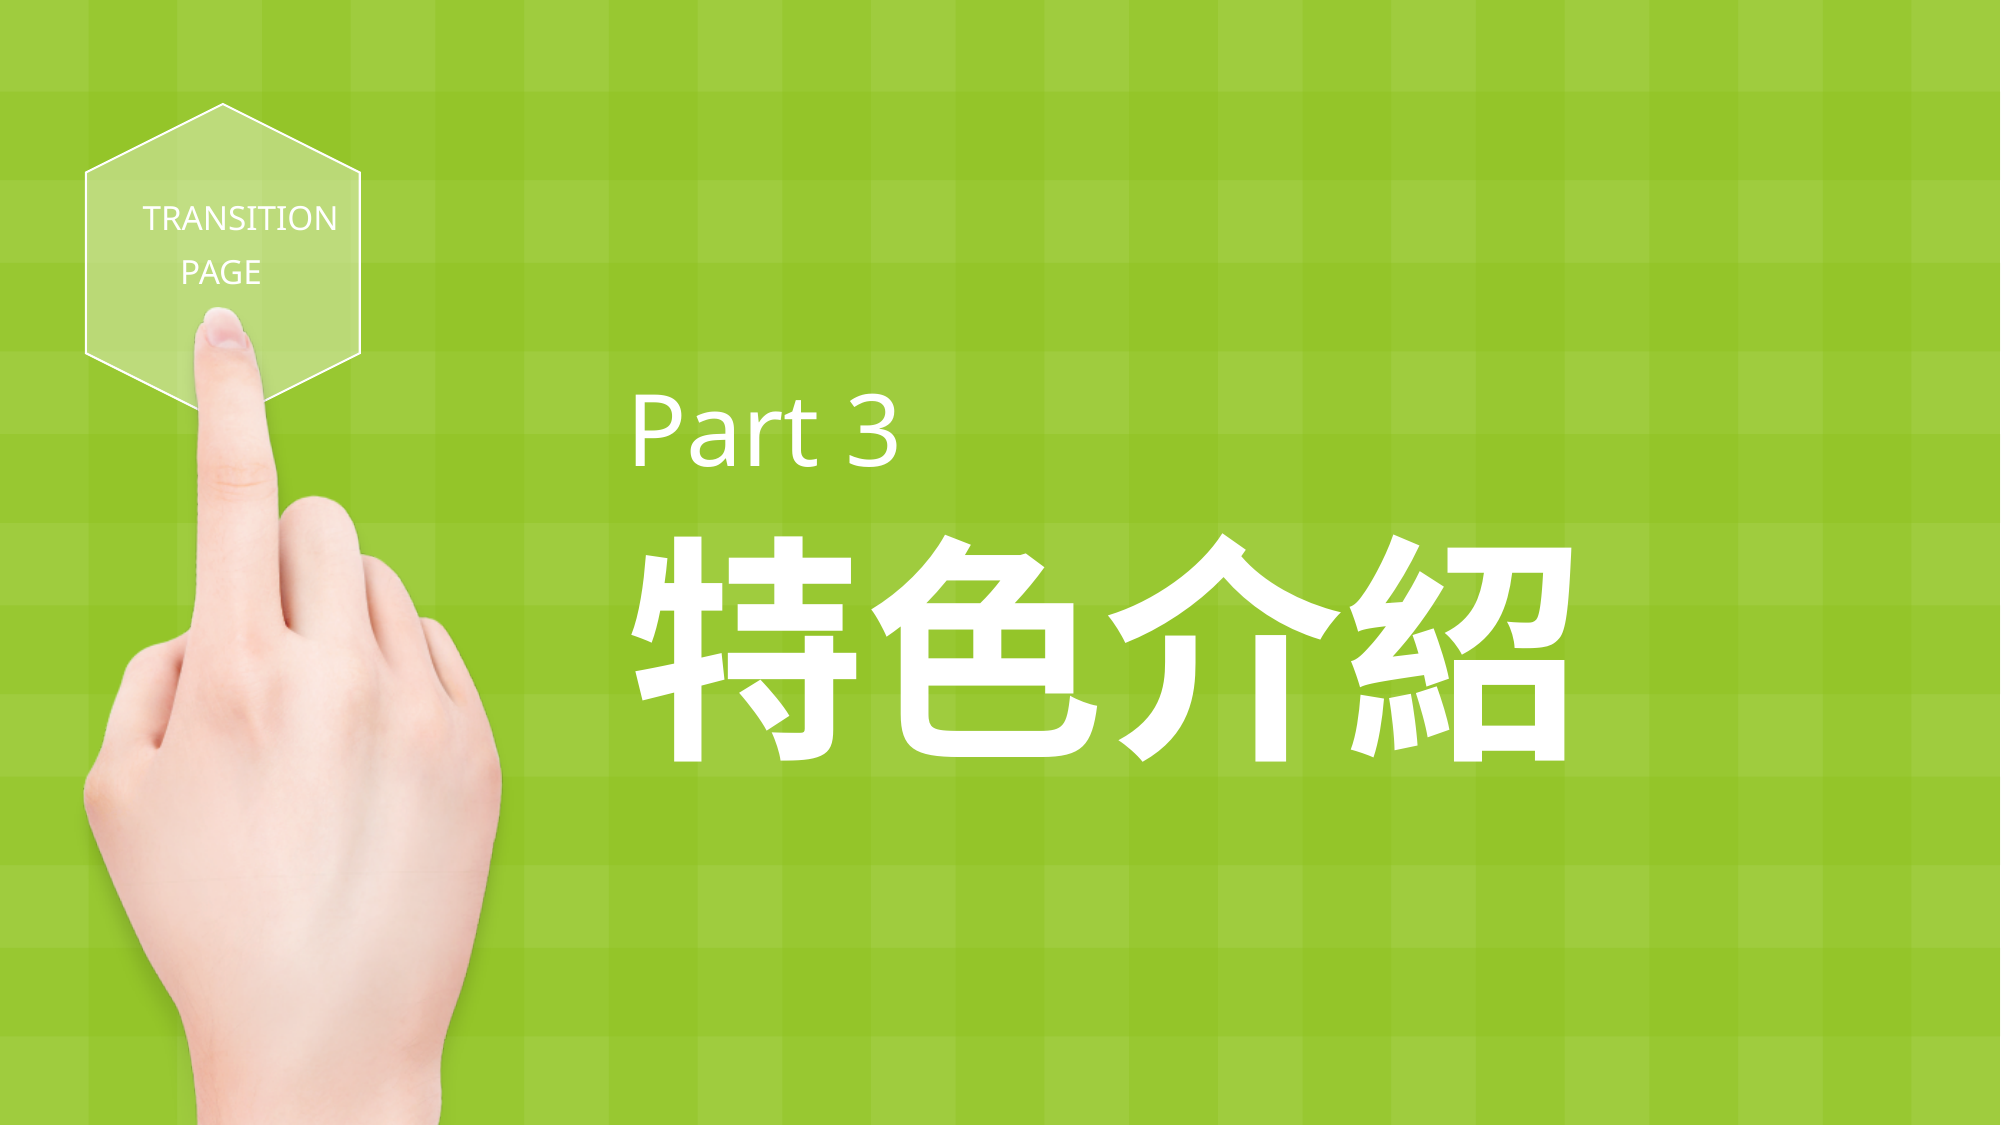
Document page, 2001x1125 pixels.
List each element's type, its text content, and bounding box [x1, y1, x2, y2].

text_box TRANSITION PAGE [78, 150, 372, 299]
text_box 特色介紹 [611, 491, 1610, 798]
text_box Part 3 [611, 359, 911, 491]
